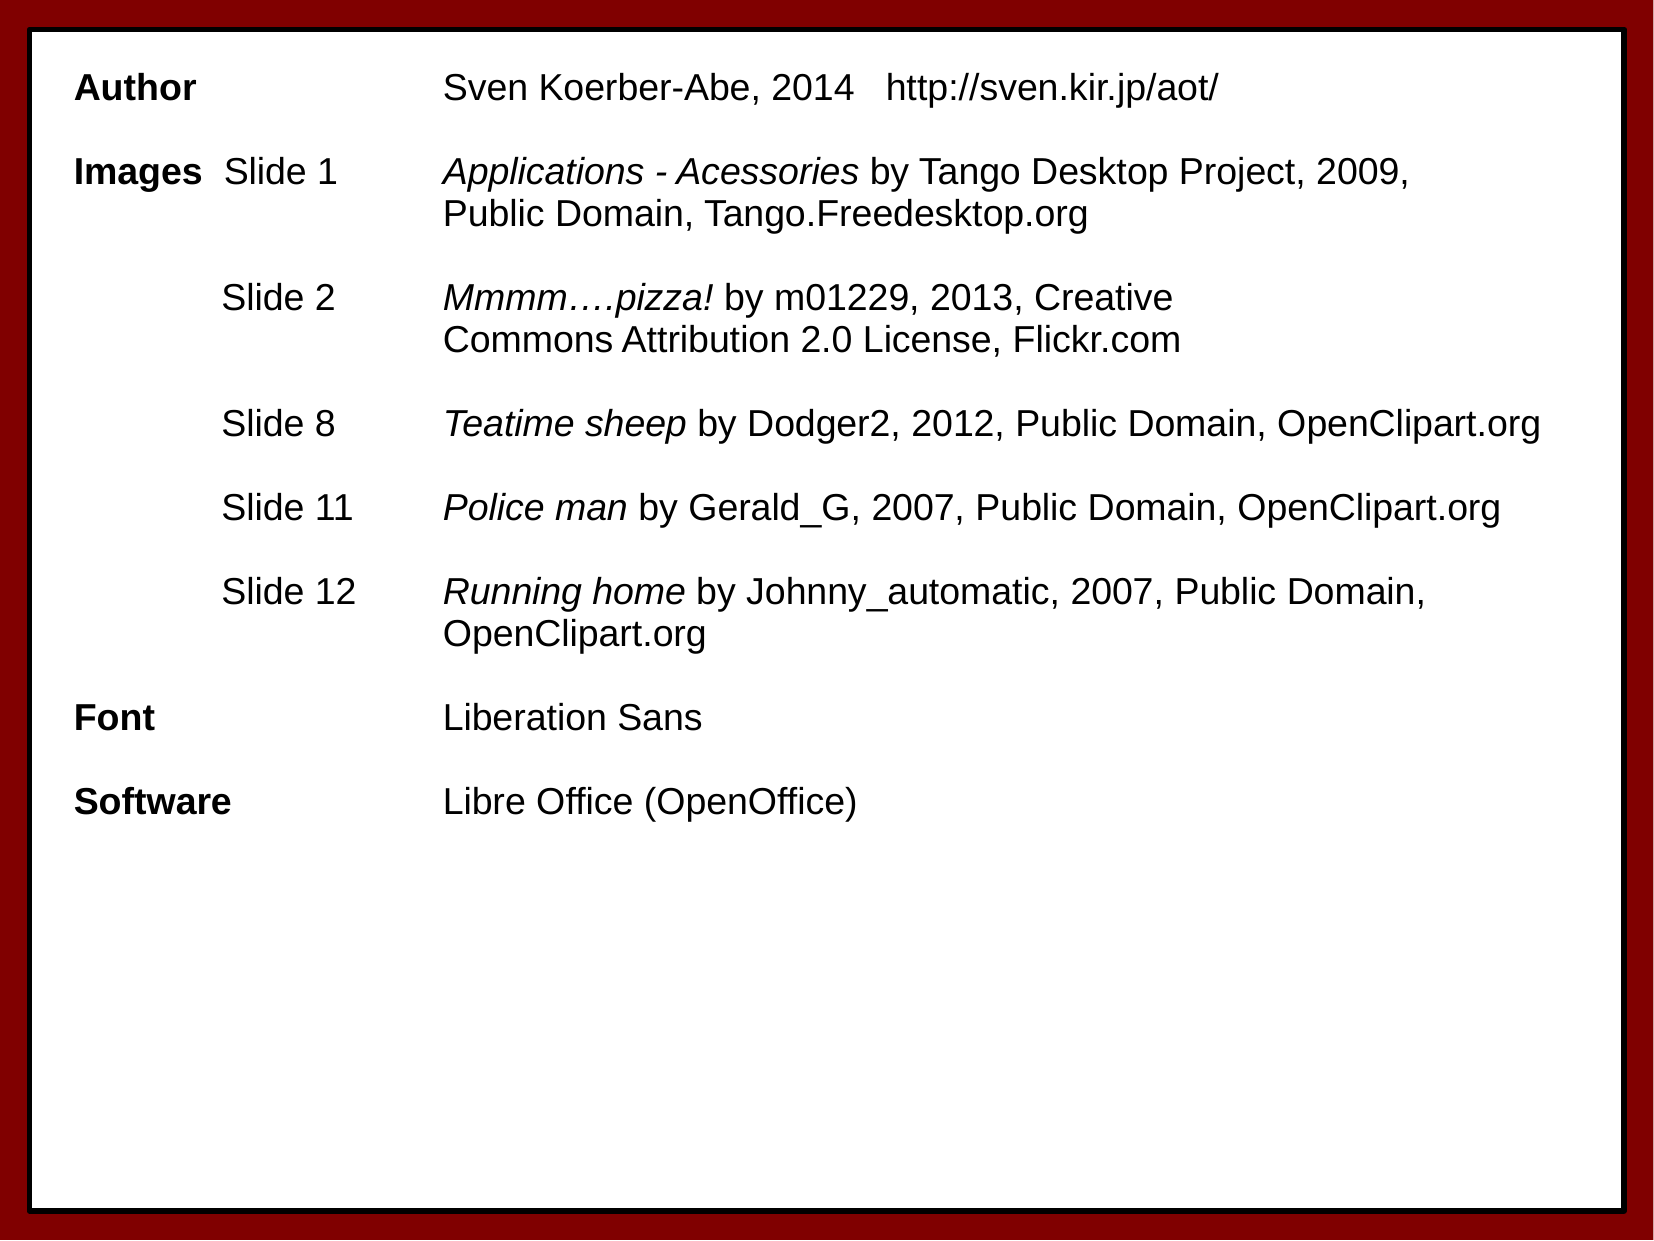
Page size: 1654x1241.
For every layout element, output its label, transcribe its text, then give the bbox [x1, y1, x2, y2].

text_box Author Sven Koerber-Abe, 2014 http://sven.kir.jp/aot/ Images Slide 1 Applications - Acessories by Tango Desktop Project, 2009, Public Domain, Tango.Freedesktop.org Slide 2 Mmmm….pizza! by m01229, 2013, Creative Commons Attribution 2.0 License, Flickr.com Slide 8 Teatime sheep by Dodger2, 2012, Public Domain, OpenClipart.org Slide 11 Police man by Gerald_G, 2007, Public Domain, OpenClipart.org Slide 12 Running home by Johnny_automatic, 2007, Public Domain, OpenClipart.org Font Liberation Sans Software Libre Office (OpenOffice) [59, 59, 1595, 872]
text_box [29, 29, 1625, 1211]
